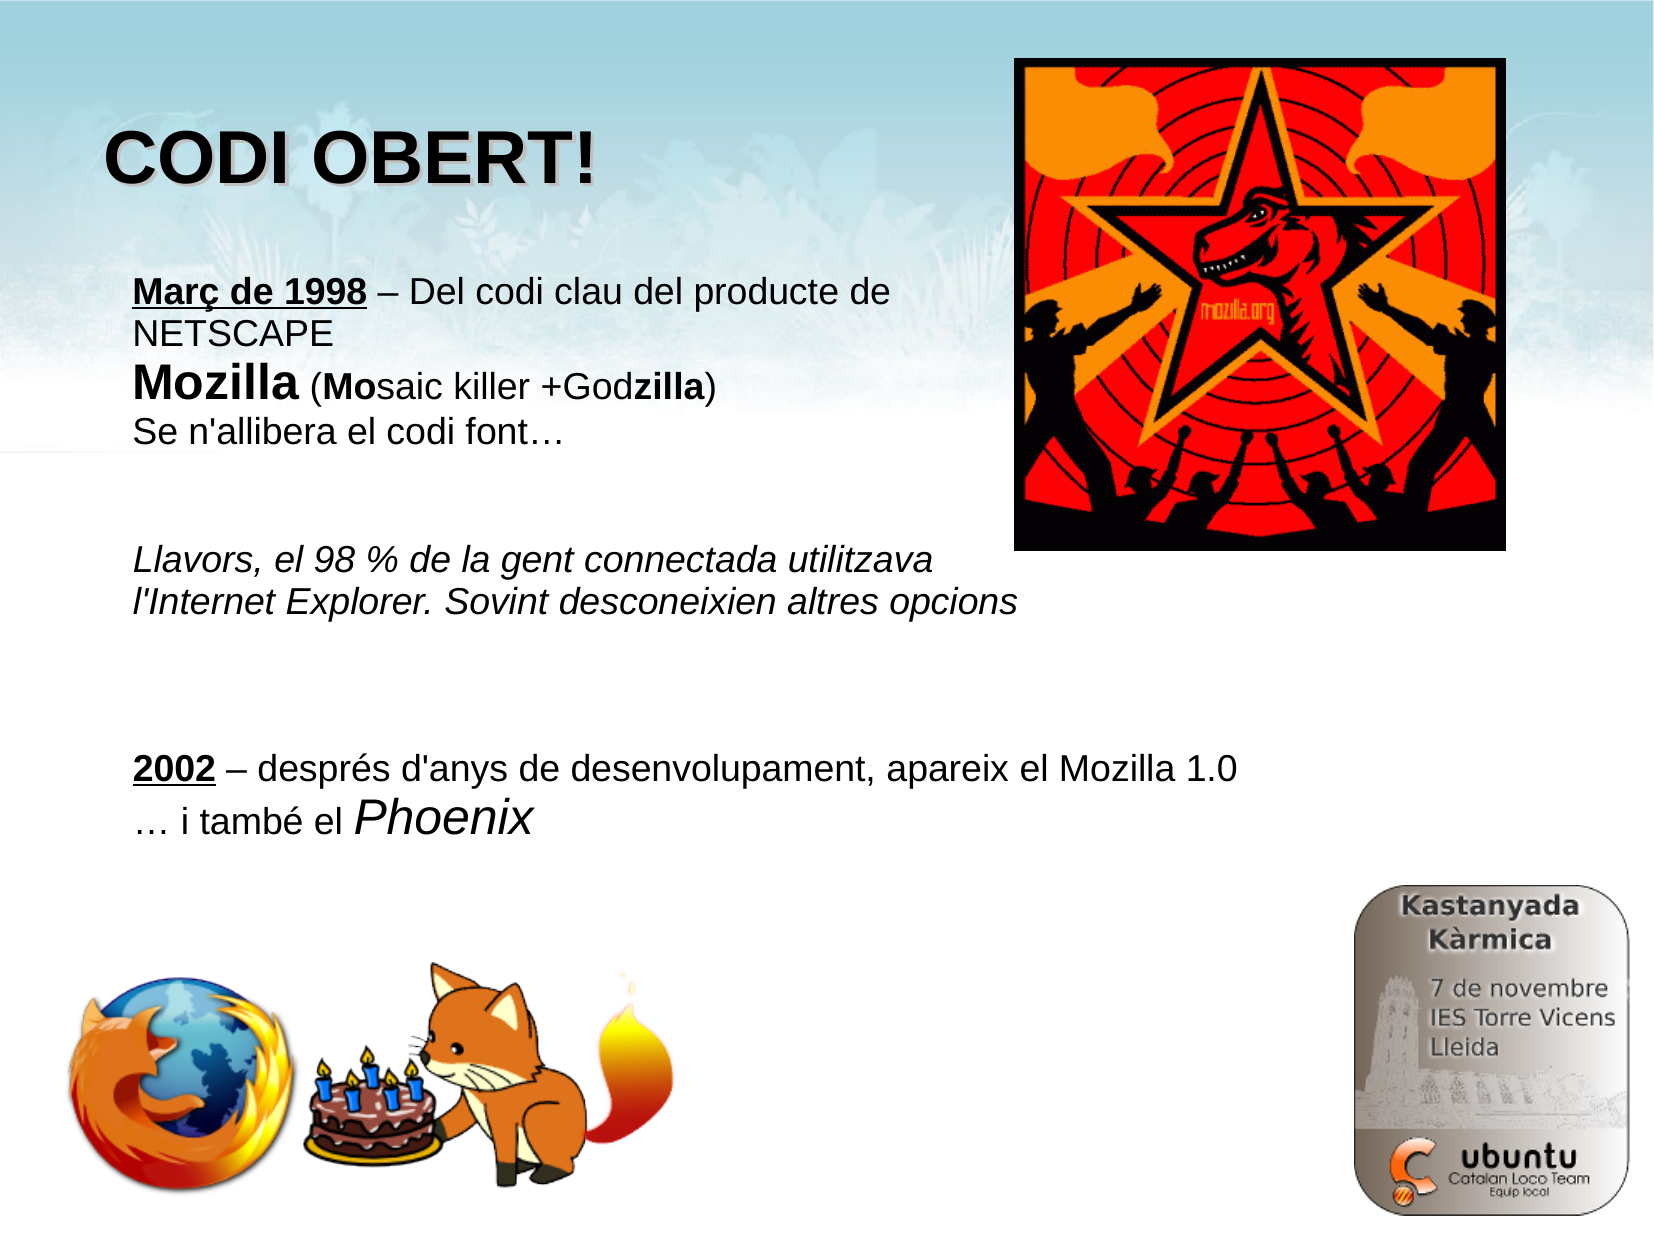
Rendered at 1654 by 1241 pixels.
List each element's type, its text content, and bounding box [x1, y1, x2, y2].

text_box Llavors, el 98 % de la gent connectada utilitzava l'Internet Explorer. Sovint desconeixien altres opcions [118, 531, 1034, 660]
text_box 2002 – després d'anys de desenvolupament, apareix el Mozilla 1.0 … i també el Phoenix [118, 698, 1566, 975]
picture [0, 0, 1654, 1240]
text_box CODI OBERT! [88, 107, 1152, 207]
text_box Març de 1998 – Del codi clau del producte de NETSCAPE Mozilla (Mosaic killer +Godzilla) Se n'allibera el codi font… [117, 263, 916, 502]
